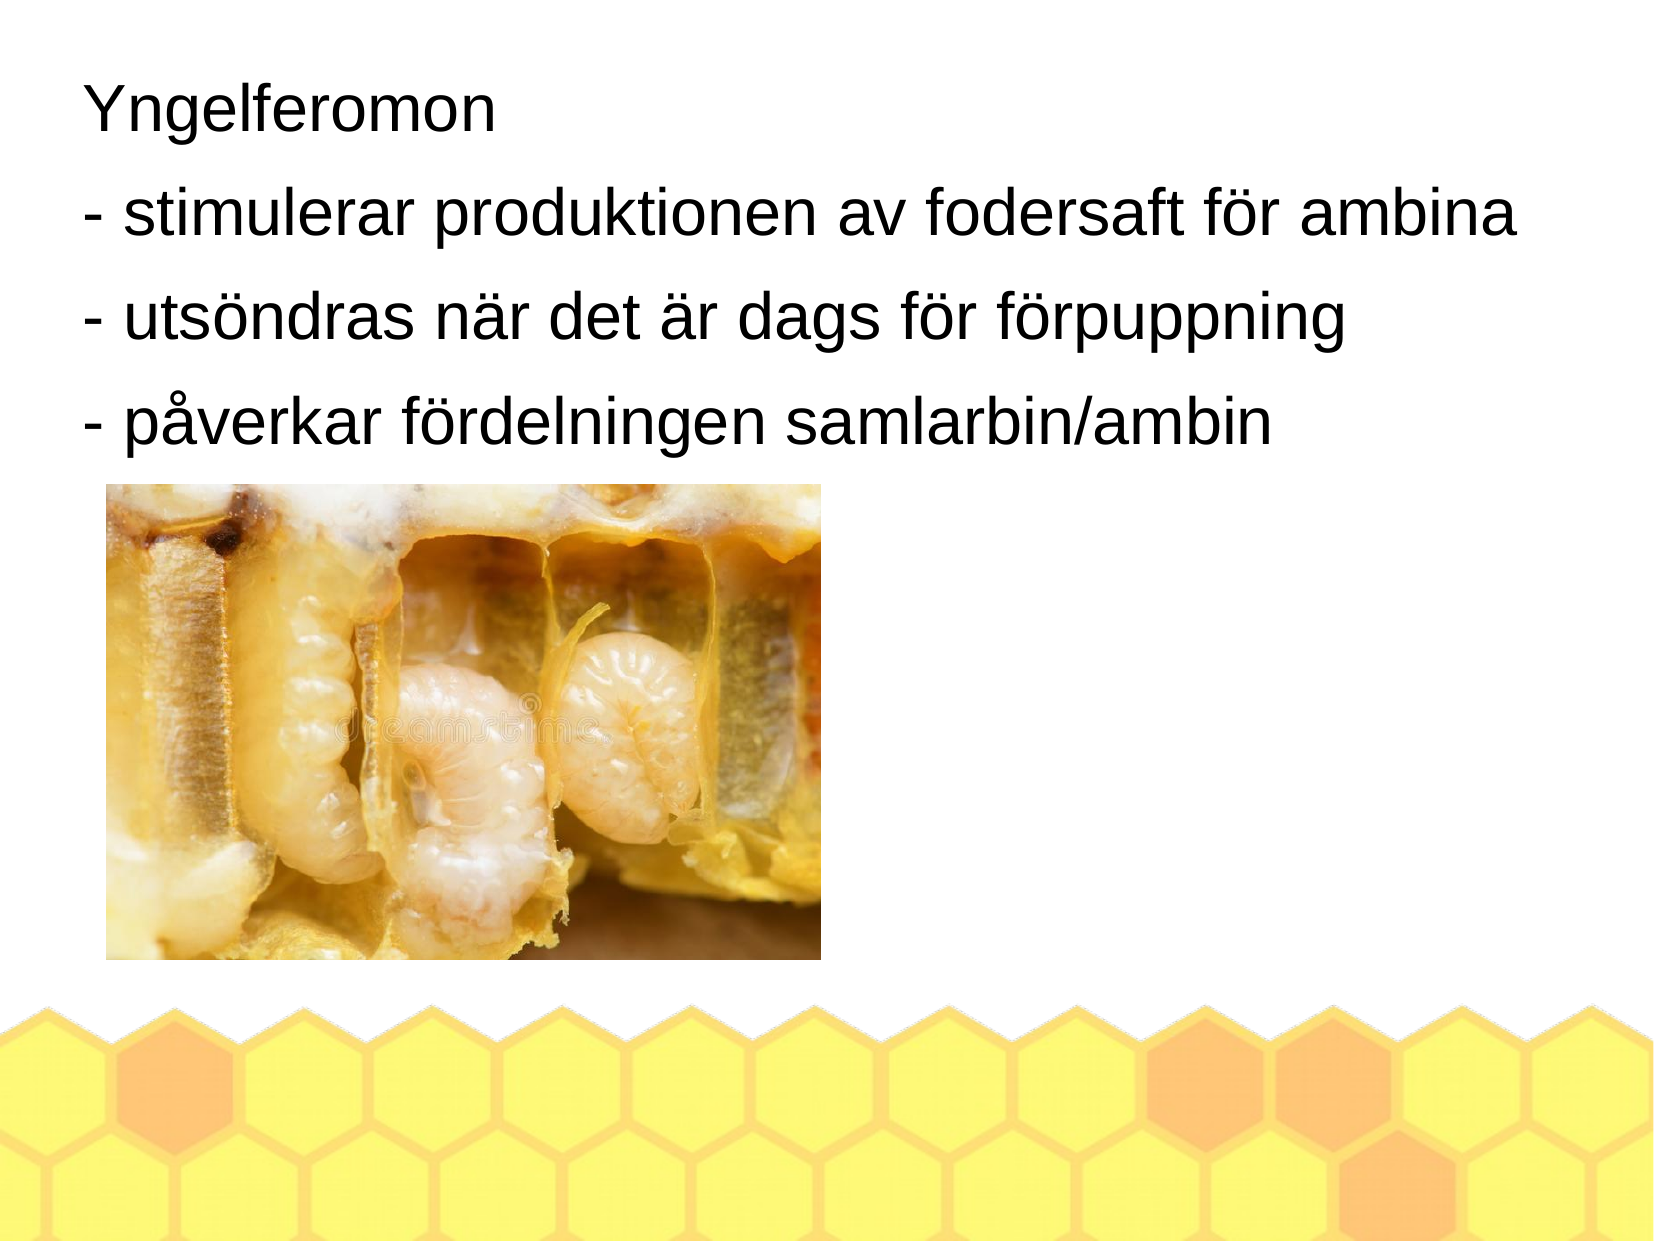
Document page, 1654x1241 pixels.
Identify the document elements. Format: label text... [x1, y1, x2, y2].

list Yngelferomon - stimulerar produktionen av fodersaft för ambina - utsöndras när det är dags för förpuppning - påverkar fördelningen samlarbin/ambin [82, 70, 1571, 1010]
picture [0, 1001, 1654, 1241]
picture [106, 484, 821, 960]
